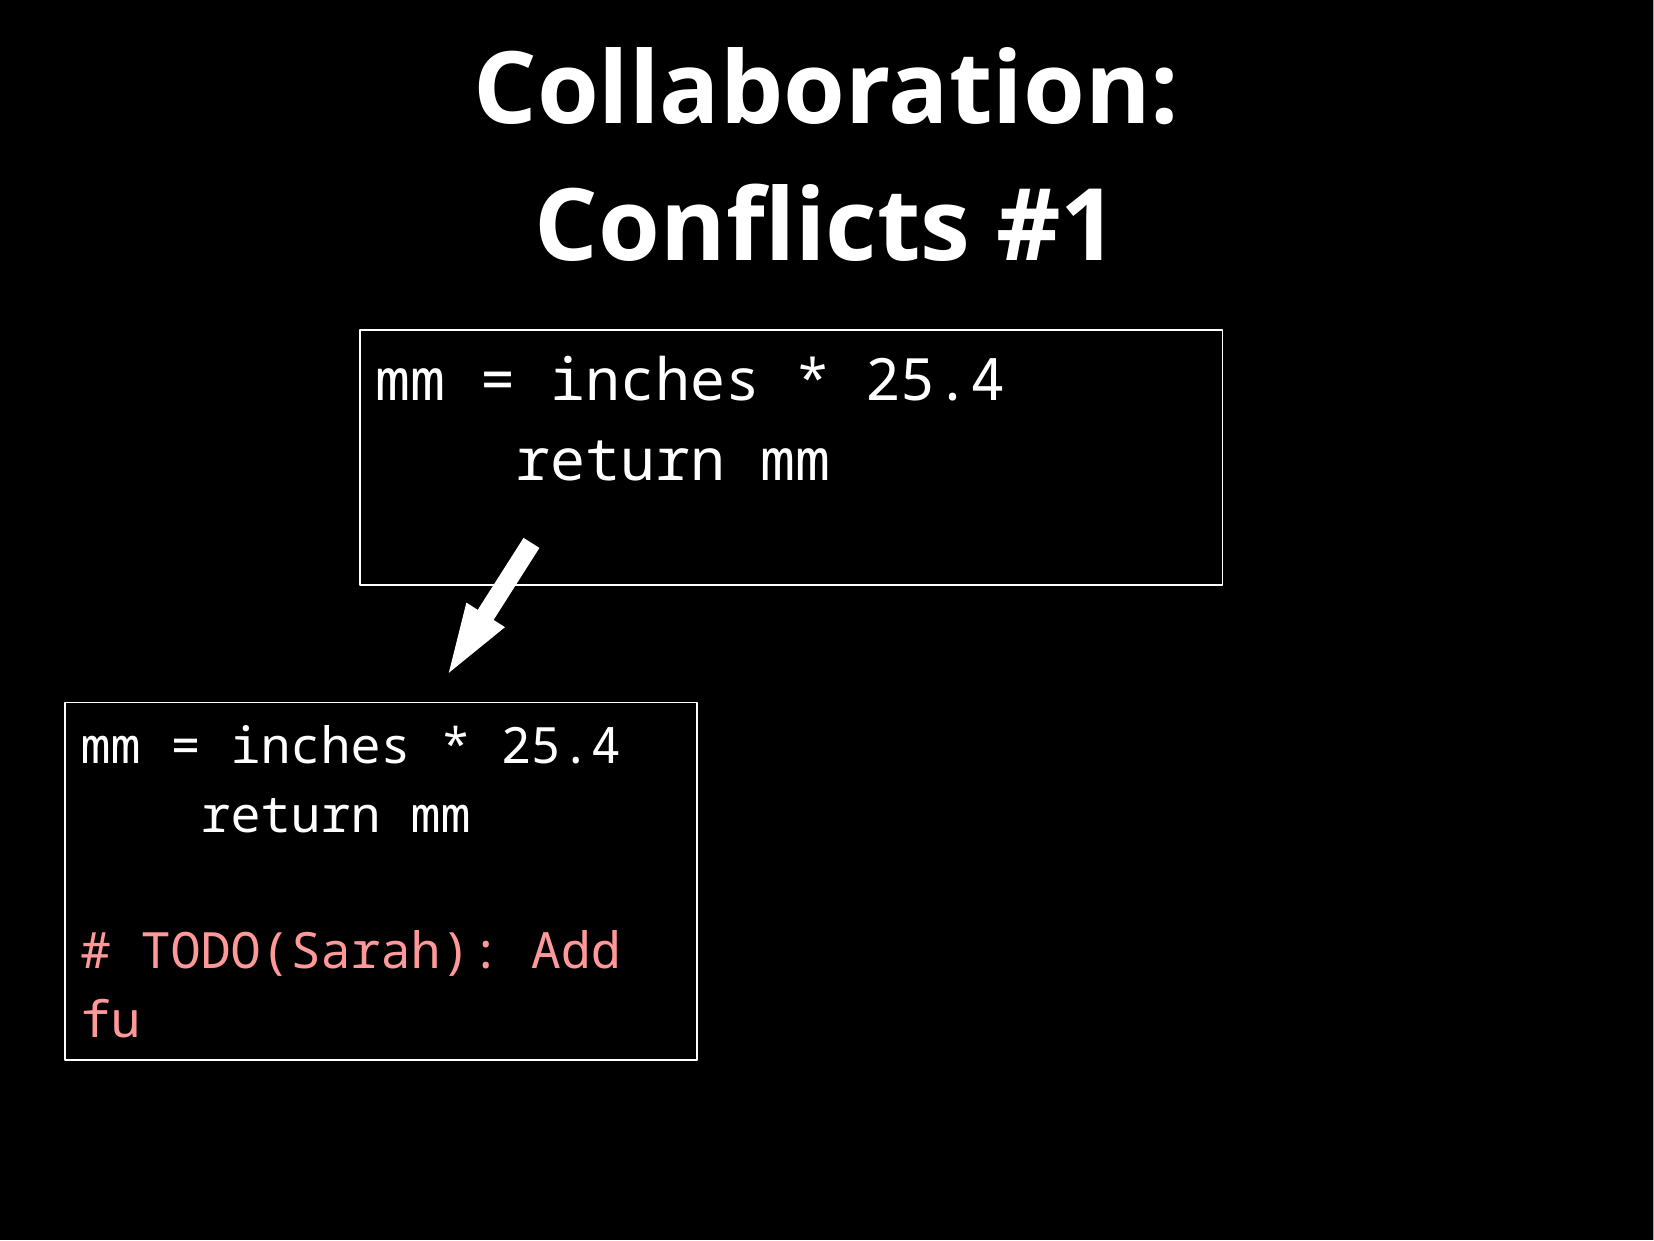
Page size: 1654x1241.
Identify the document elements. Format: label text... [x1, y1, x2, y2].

text_box mm = inches * 25.4 return mm # TODO(Sarah): Add fu [64, 702, 697, 1010]
text_box mm = inches * 25.4 return mm [360, 330, 1223, 551]
title Collaboration: Conflicts #1 [82, 26, 1571, 280]
